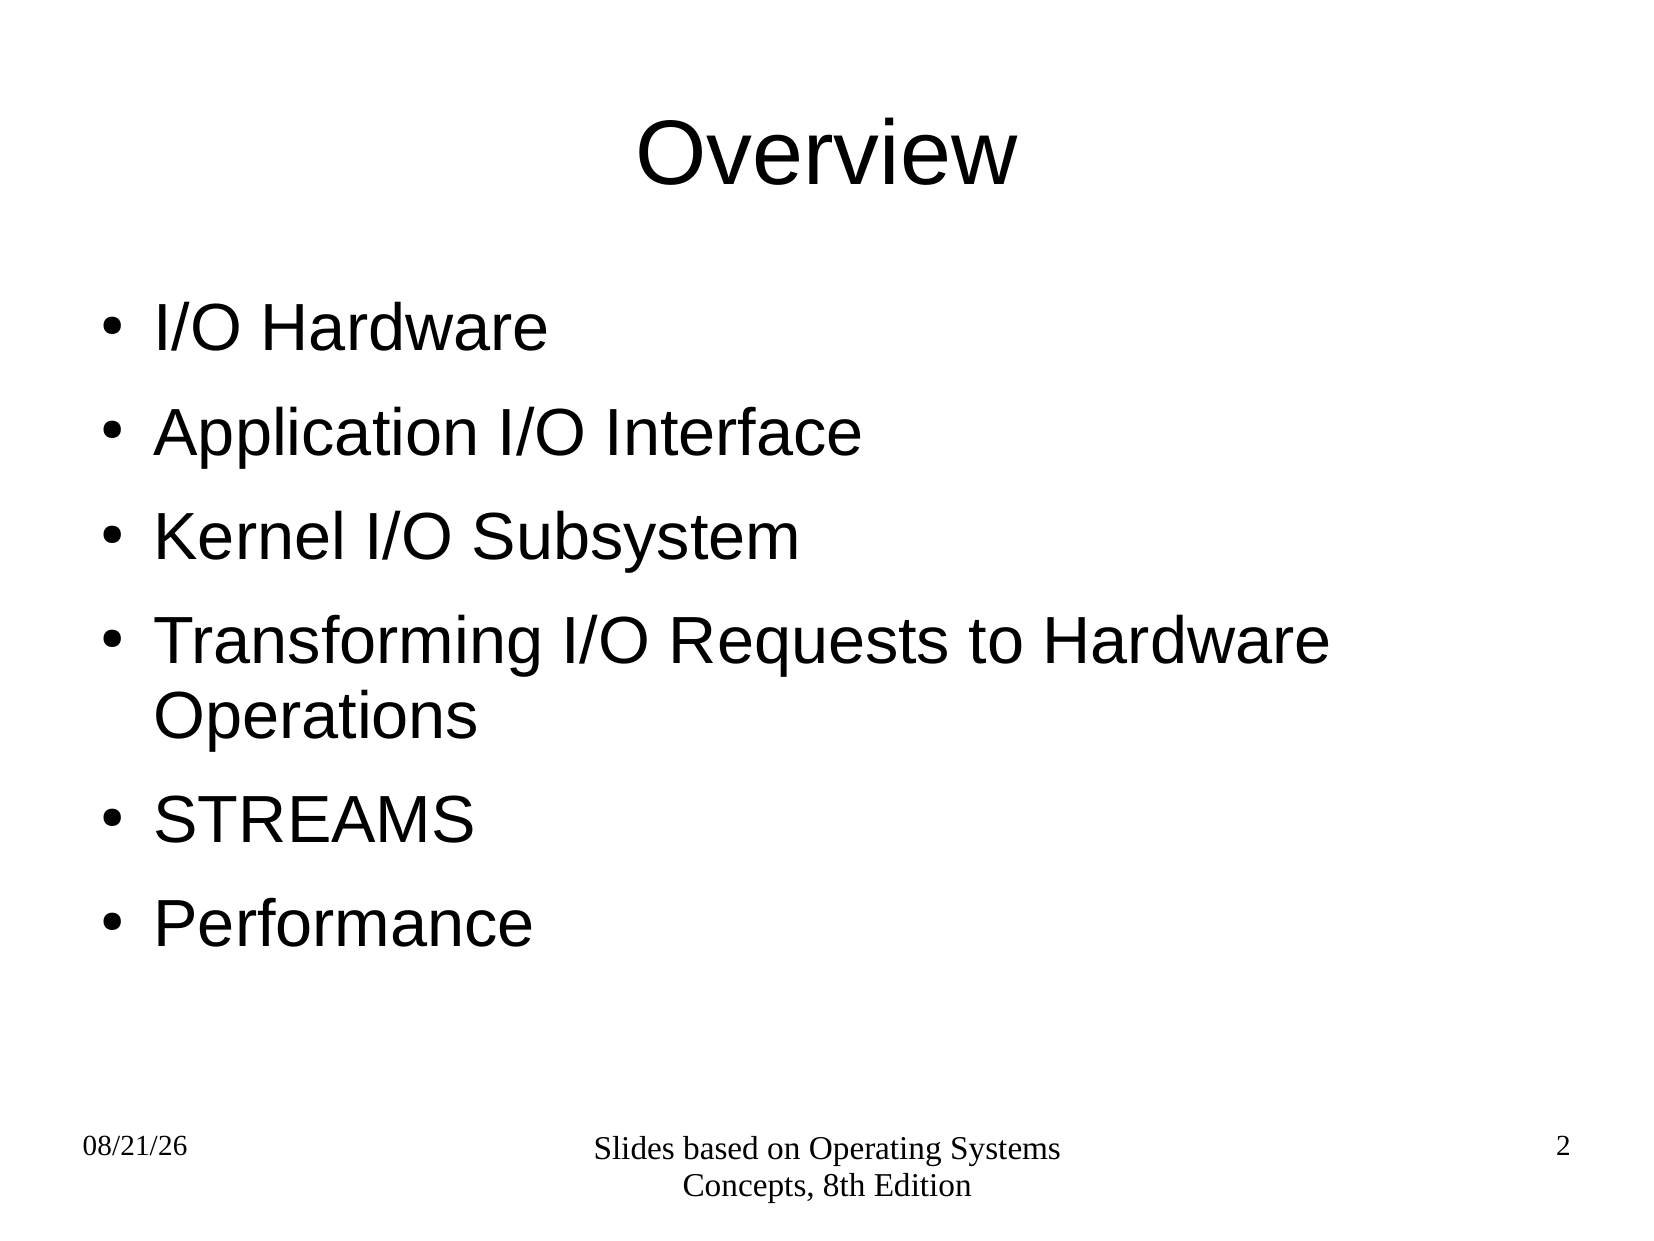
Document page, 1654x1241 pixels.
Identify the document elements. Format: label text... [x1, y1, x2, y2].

list I/O Hardware Application I/O Interface Kernel I/O Subsystem Transforming I/O Requests to Hardware Operations STREAMS Performance [82, 290, 1571, 1010]
title Overview [82, 49, 1571, 257]
